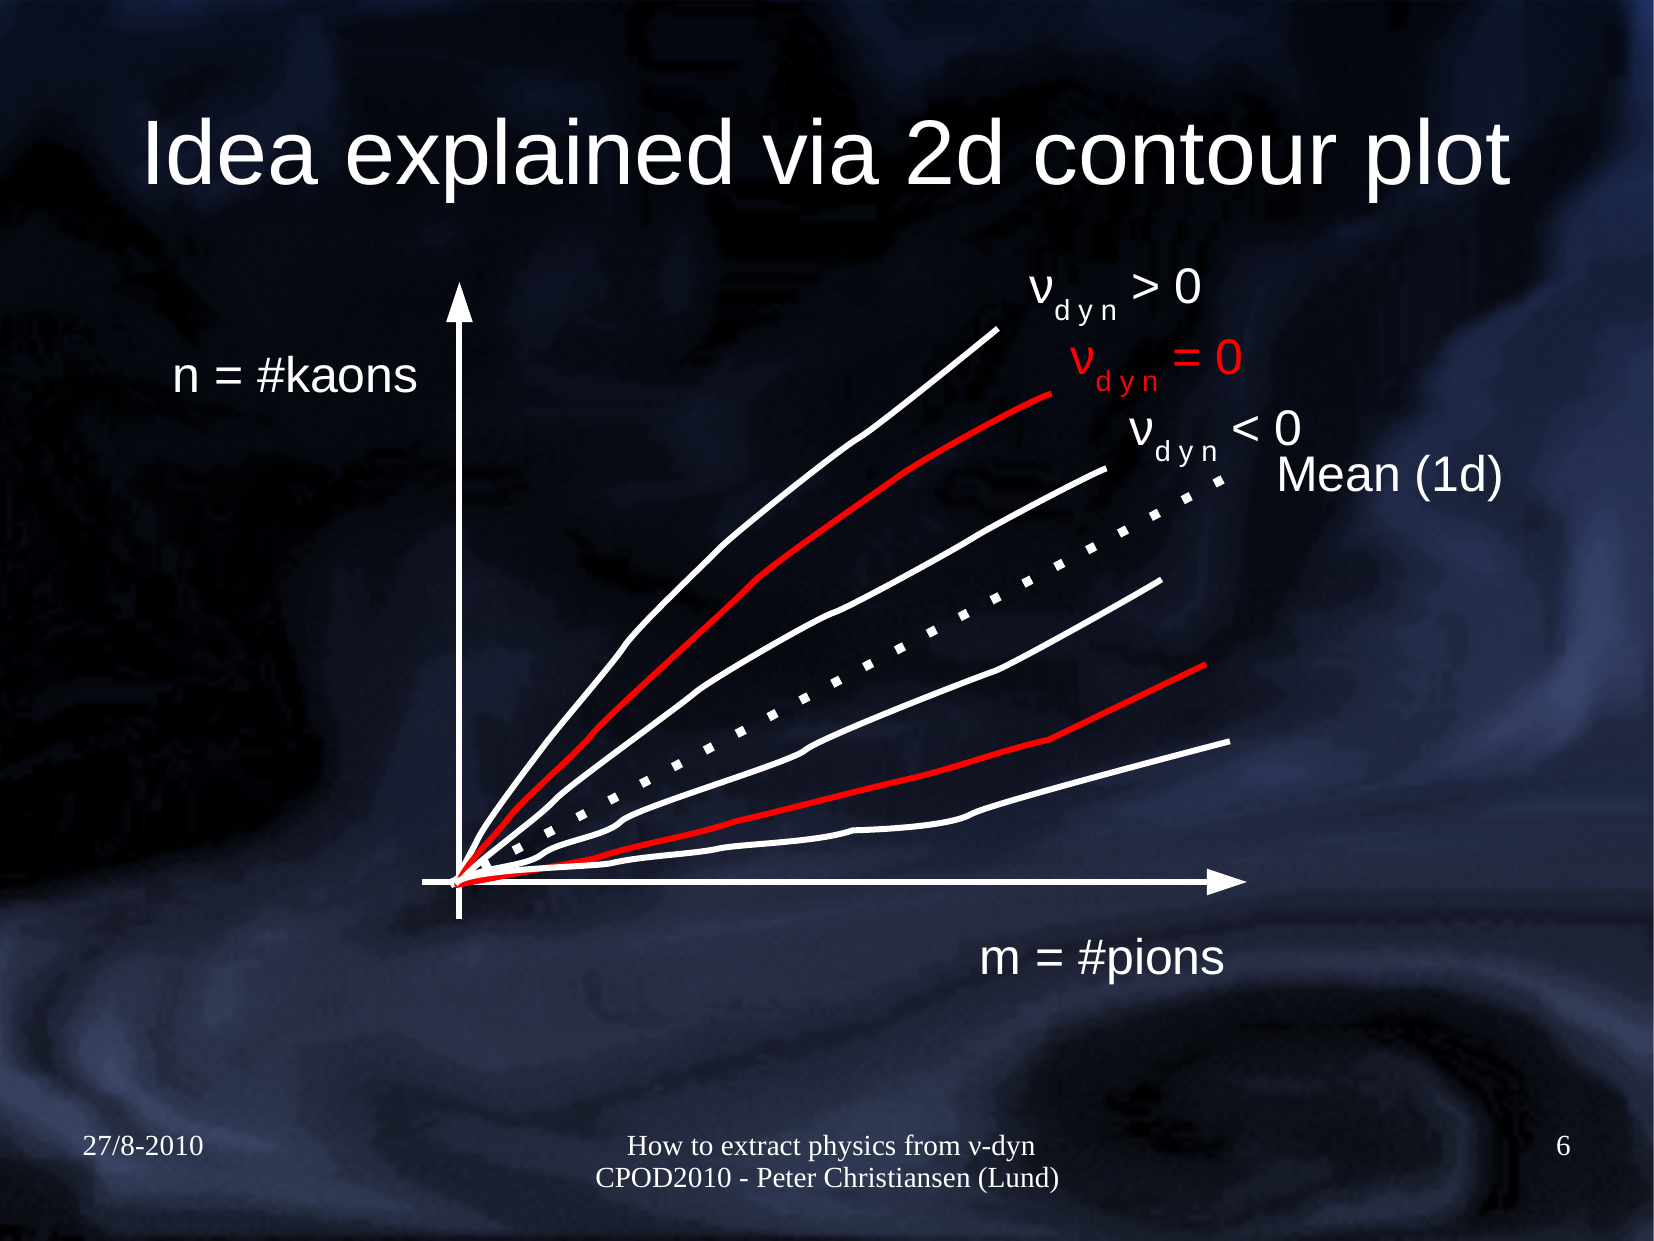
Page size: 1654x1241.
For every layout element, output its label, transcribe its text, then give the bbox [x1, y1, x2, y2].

text_box Mean (1d) [1261, 438, 1534, 510]
text_box νd y n < 0 [1115, 392, 1317, 476]
text_box m = #pions [965, 921, 1242, 993]
picture [0, 0, 1654, 1241]
text_box νd y n = 0 [1055, 321, 1258, 405]
text_box νd y n > 0 [1014, 250, 1217, 334]
text_box n = #kaons [157, 339, 434, 411]
title Idea explained via 2d contour plot [82, 49, 1571, 257]
